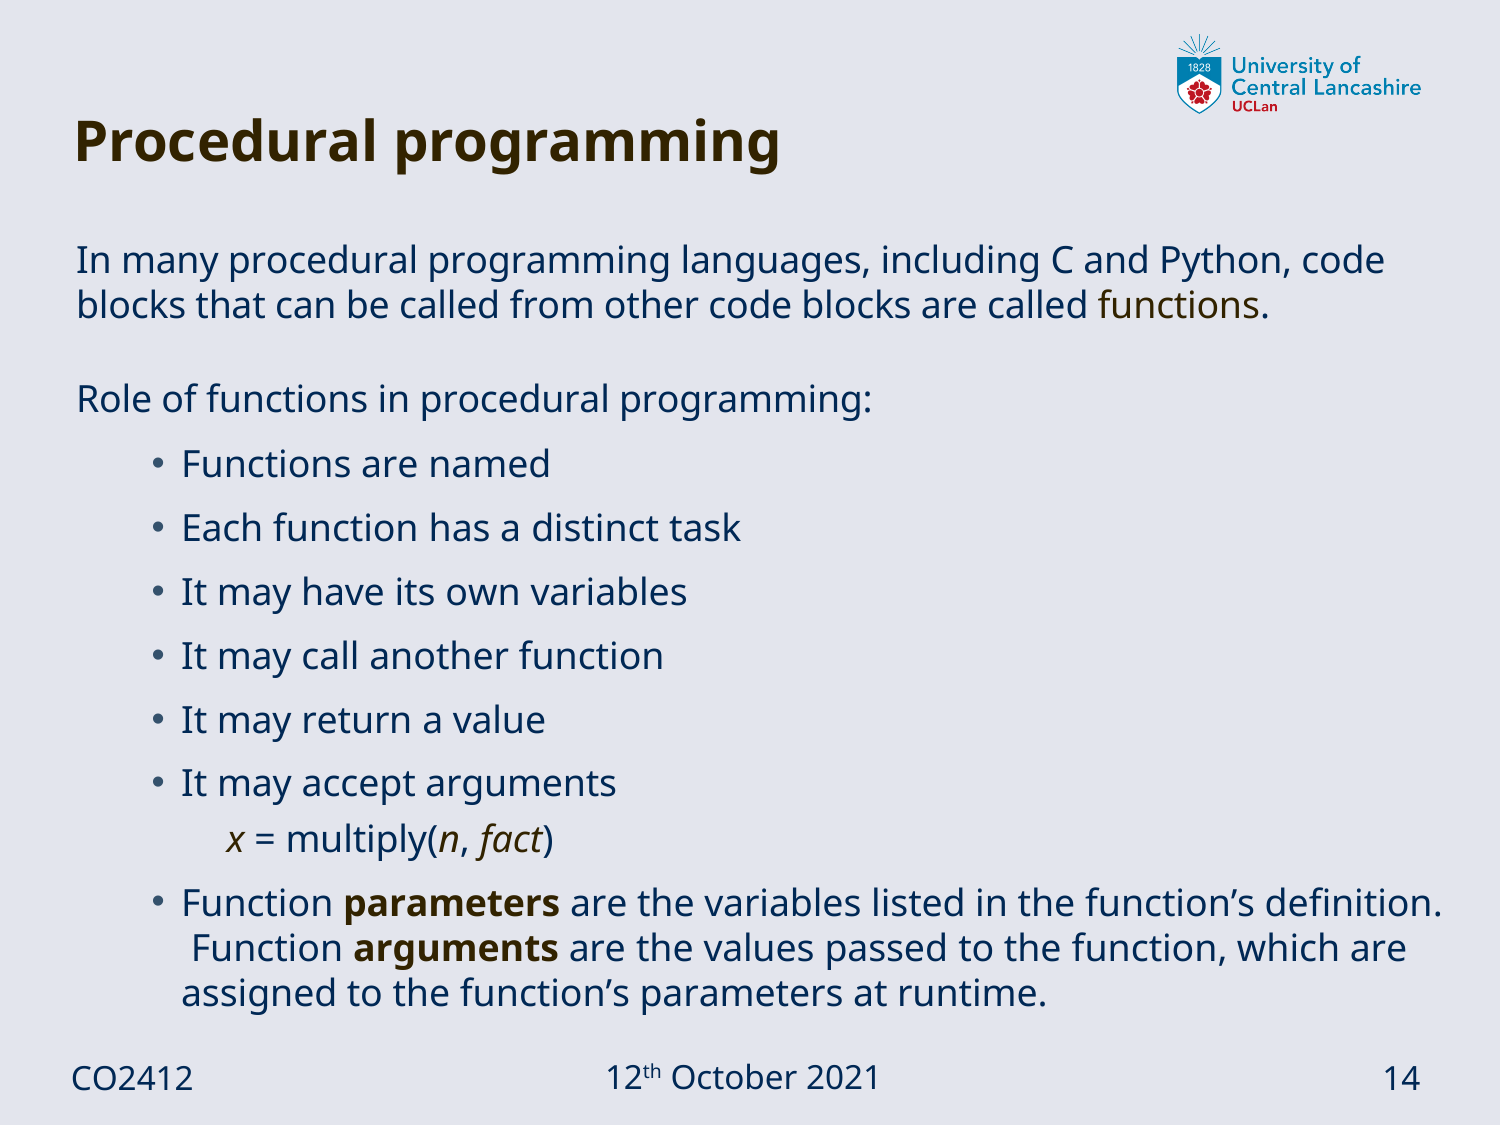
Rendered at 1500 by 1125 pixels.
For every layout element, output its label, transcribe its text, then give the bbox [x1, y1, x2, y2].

picture [1177, 34, 1421, 93]
text_box Functions are named Each function has a distinct task It may have its own variables It may call another function It may return a value It may accept arguments x = multiply(n, fact) Function parameters are the variables listed in the function’s definition. Function arguments are the values passed to the function, which are assigned to the function’s parameters at runtime. [149, 428, 1444, 1014]
title Procedural programming [58, 93, 1475, 186]
text_box In many procedural programming languages, including C and Python, code blocks that can be called from other code blocks are called functions. Role of functions in procedural programming: [59, 228, 1444, 428]
